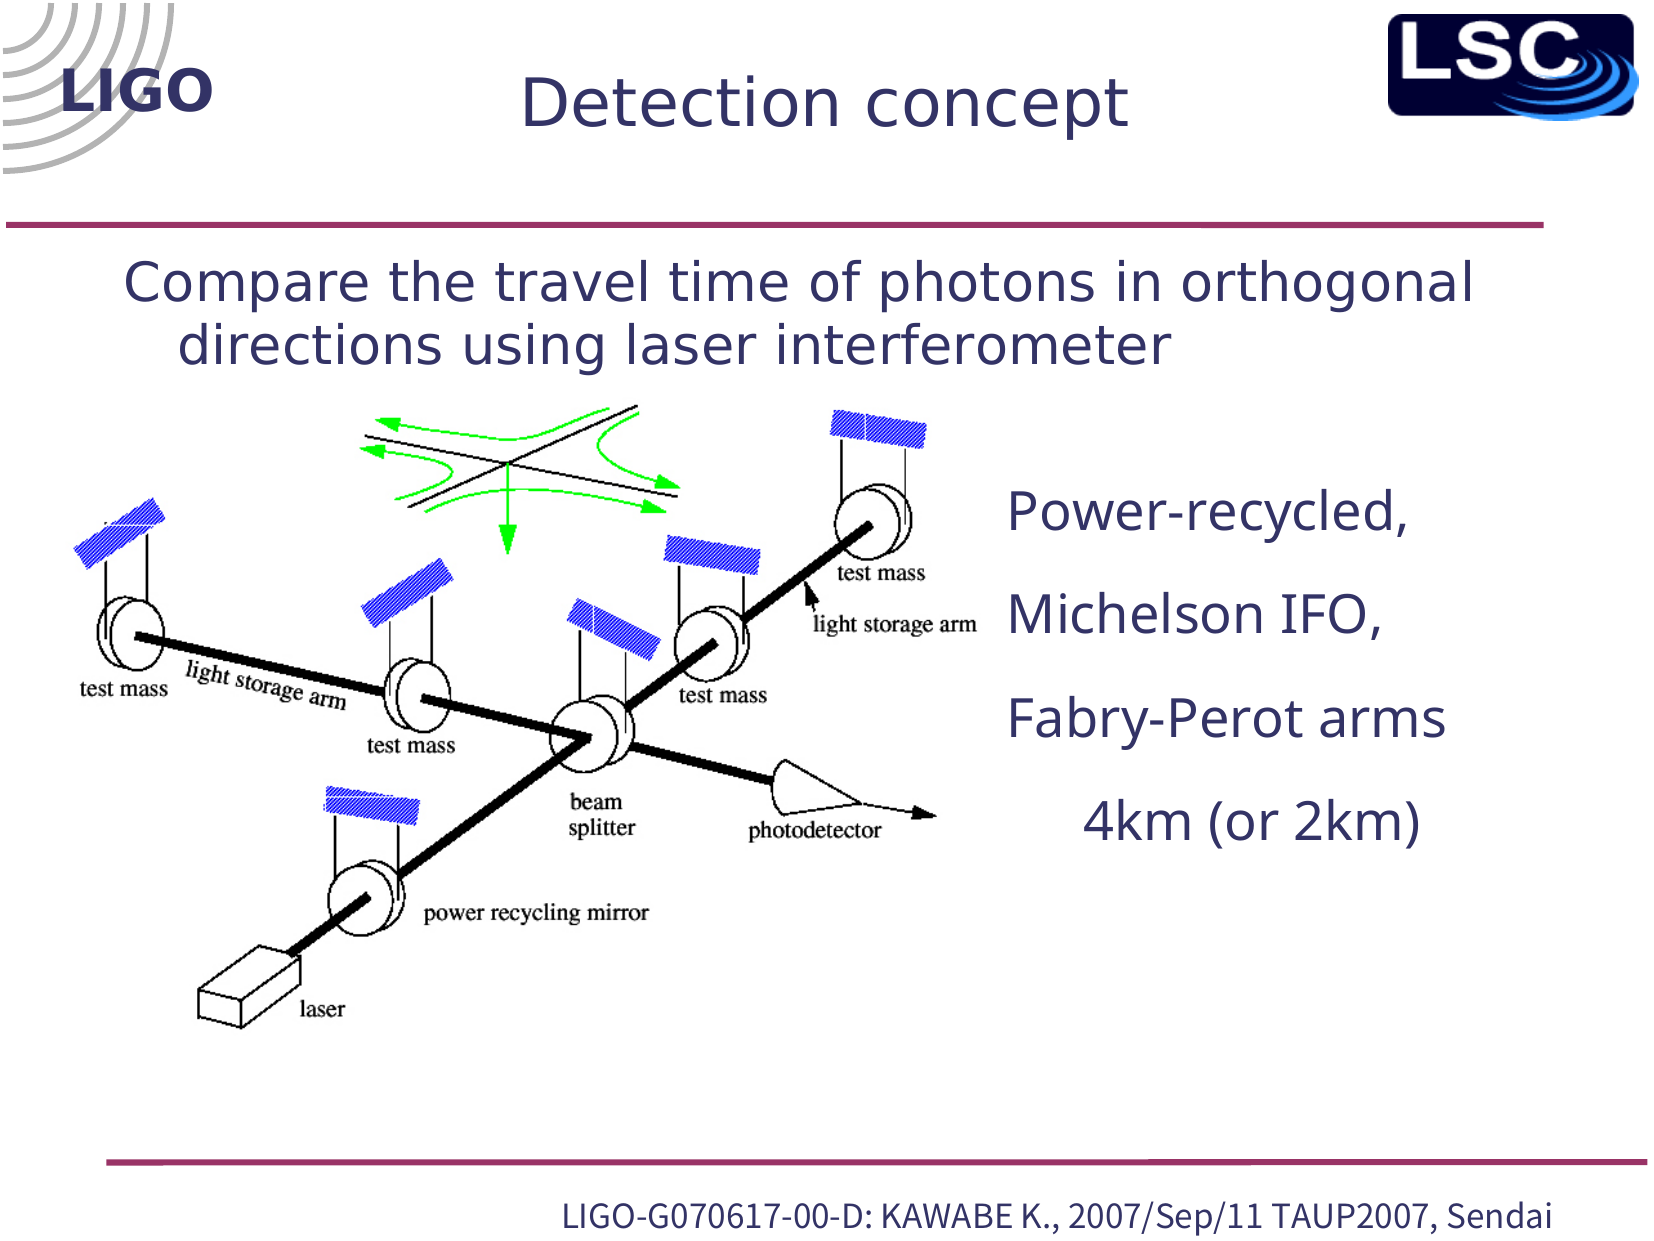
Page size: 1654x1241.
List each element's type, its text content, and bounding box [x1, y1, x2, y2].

text_box Compare the travel time of photons in orthogonal directions using laser interferometer [106, 251, 1551, 473]
list Power-recycled, Michelson IFO, Fabry-Perot arms 4km (or 2km) [989, 472, 1610, 1069]
picture [35, 387, 989, 1063]
title Detection concept [187, 0, 1463, 208]
picture [1463, 14, 1639, 121]
